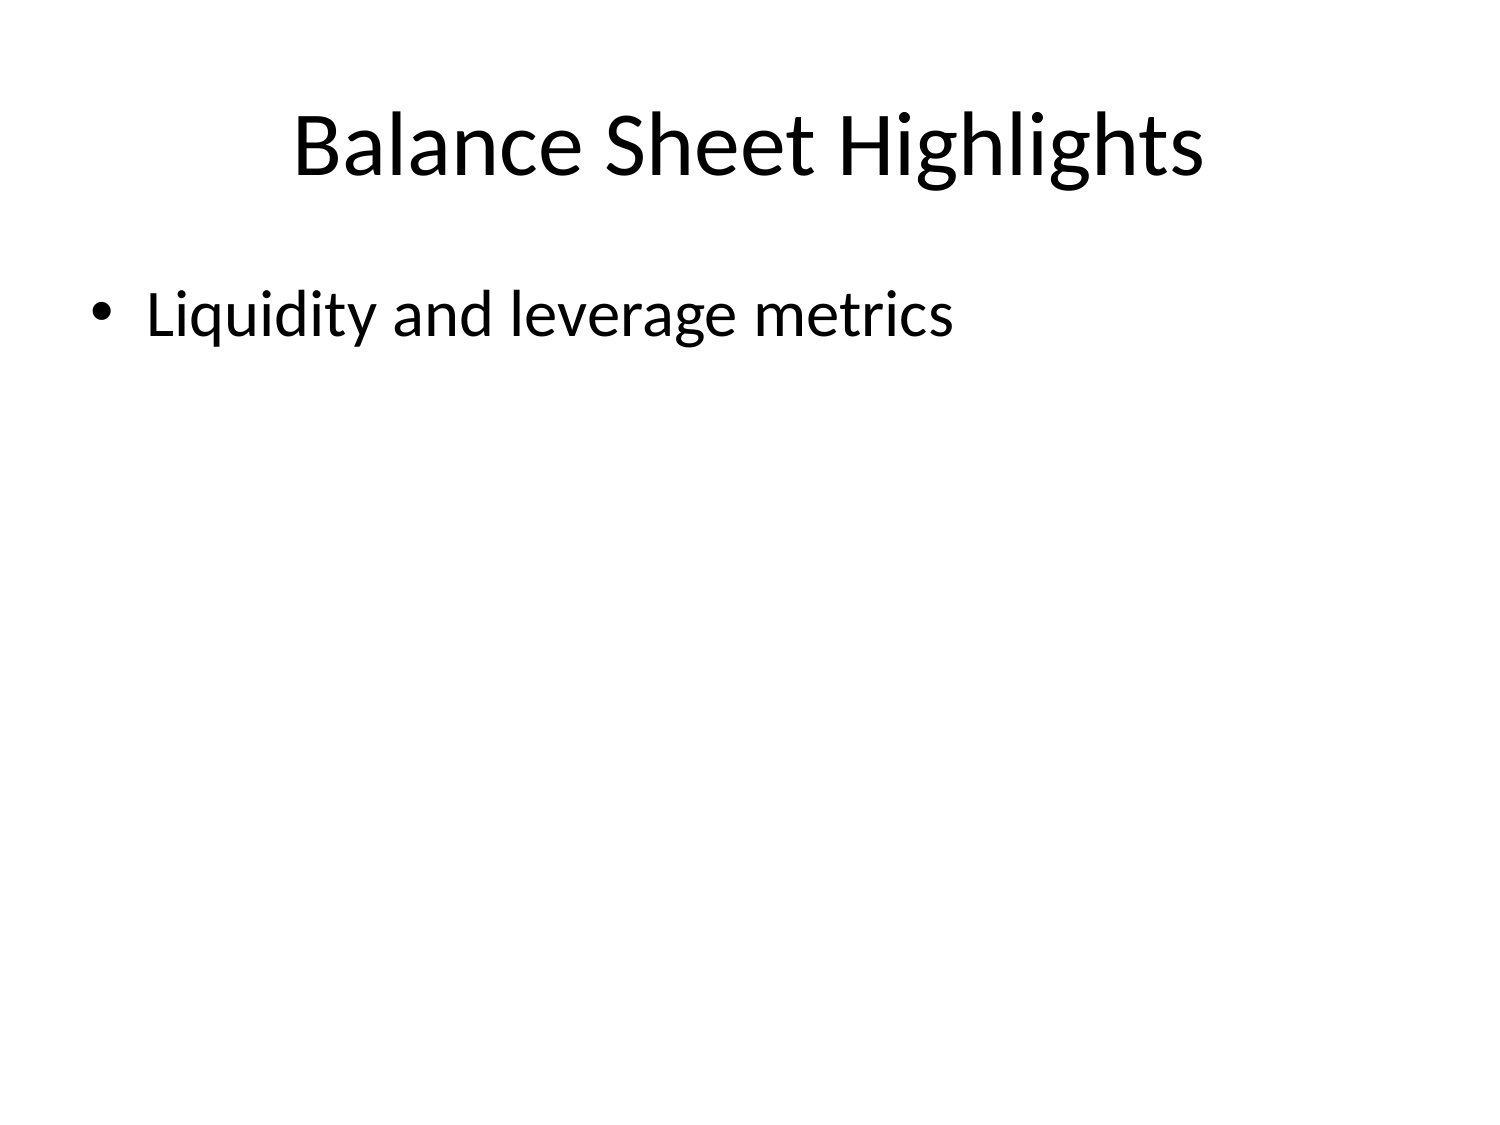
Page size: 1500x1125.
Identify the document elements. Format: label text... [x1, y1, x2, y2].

list Liquidity and leverage metrics [75, 262, 1425, 1005]
title Balance Sheet Highlights [75, 45, 1425, 233]
